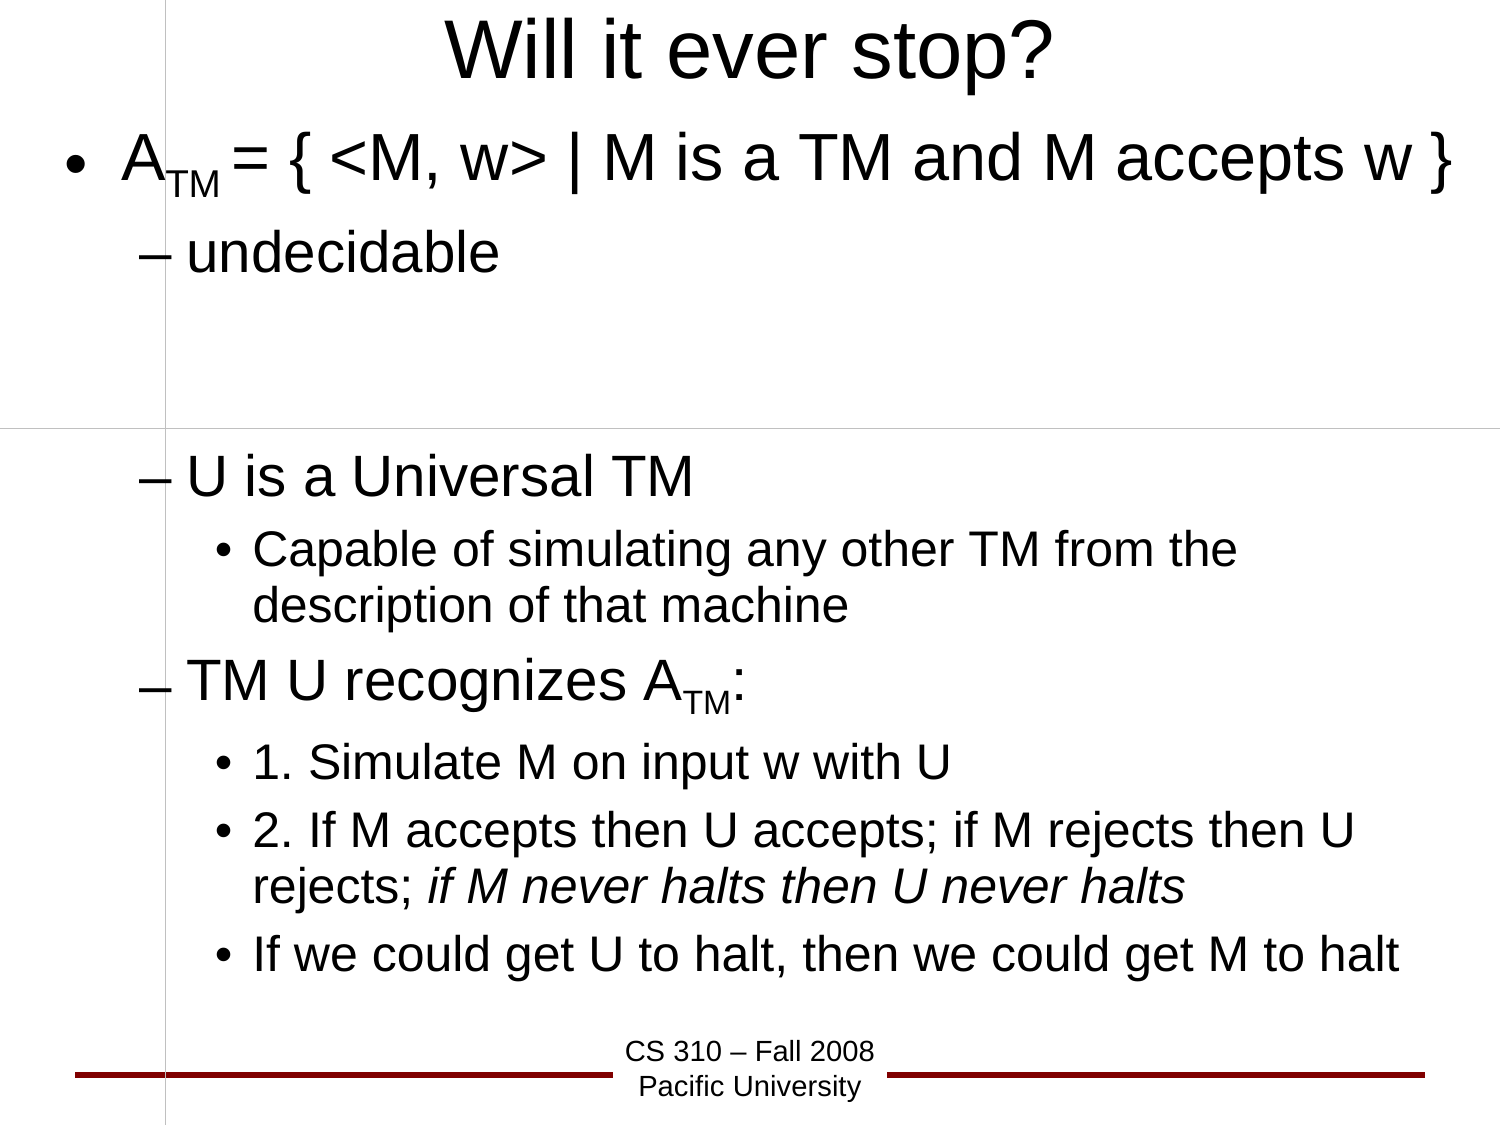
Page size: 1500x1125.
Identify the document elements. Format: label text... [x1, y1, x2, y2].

list ATM = { <M, w> | M is a TM and M accepts w } undecidable U is a Universal TM Capable of simulating any other TM from the description of that machine TM U recognizes ATM: 1. Simulate M on input w with U 2. If M accepts then U accepts; if M rejects then U rejects; if M never halts then U never halts If we could get U to halt, then we could get M to halt [49, 112, 1500, 1063]
title Will it ever stop? [112, 0, 1388, 105]
